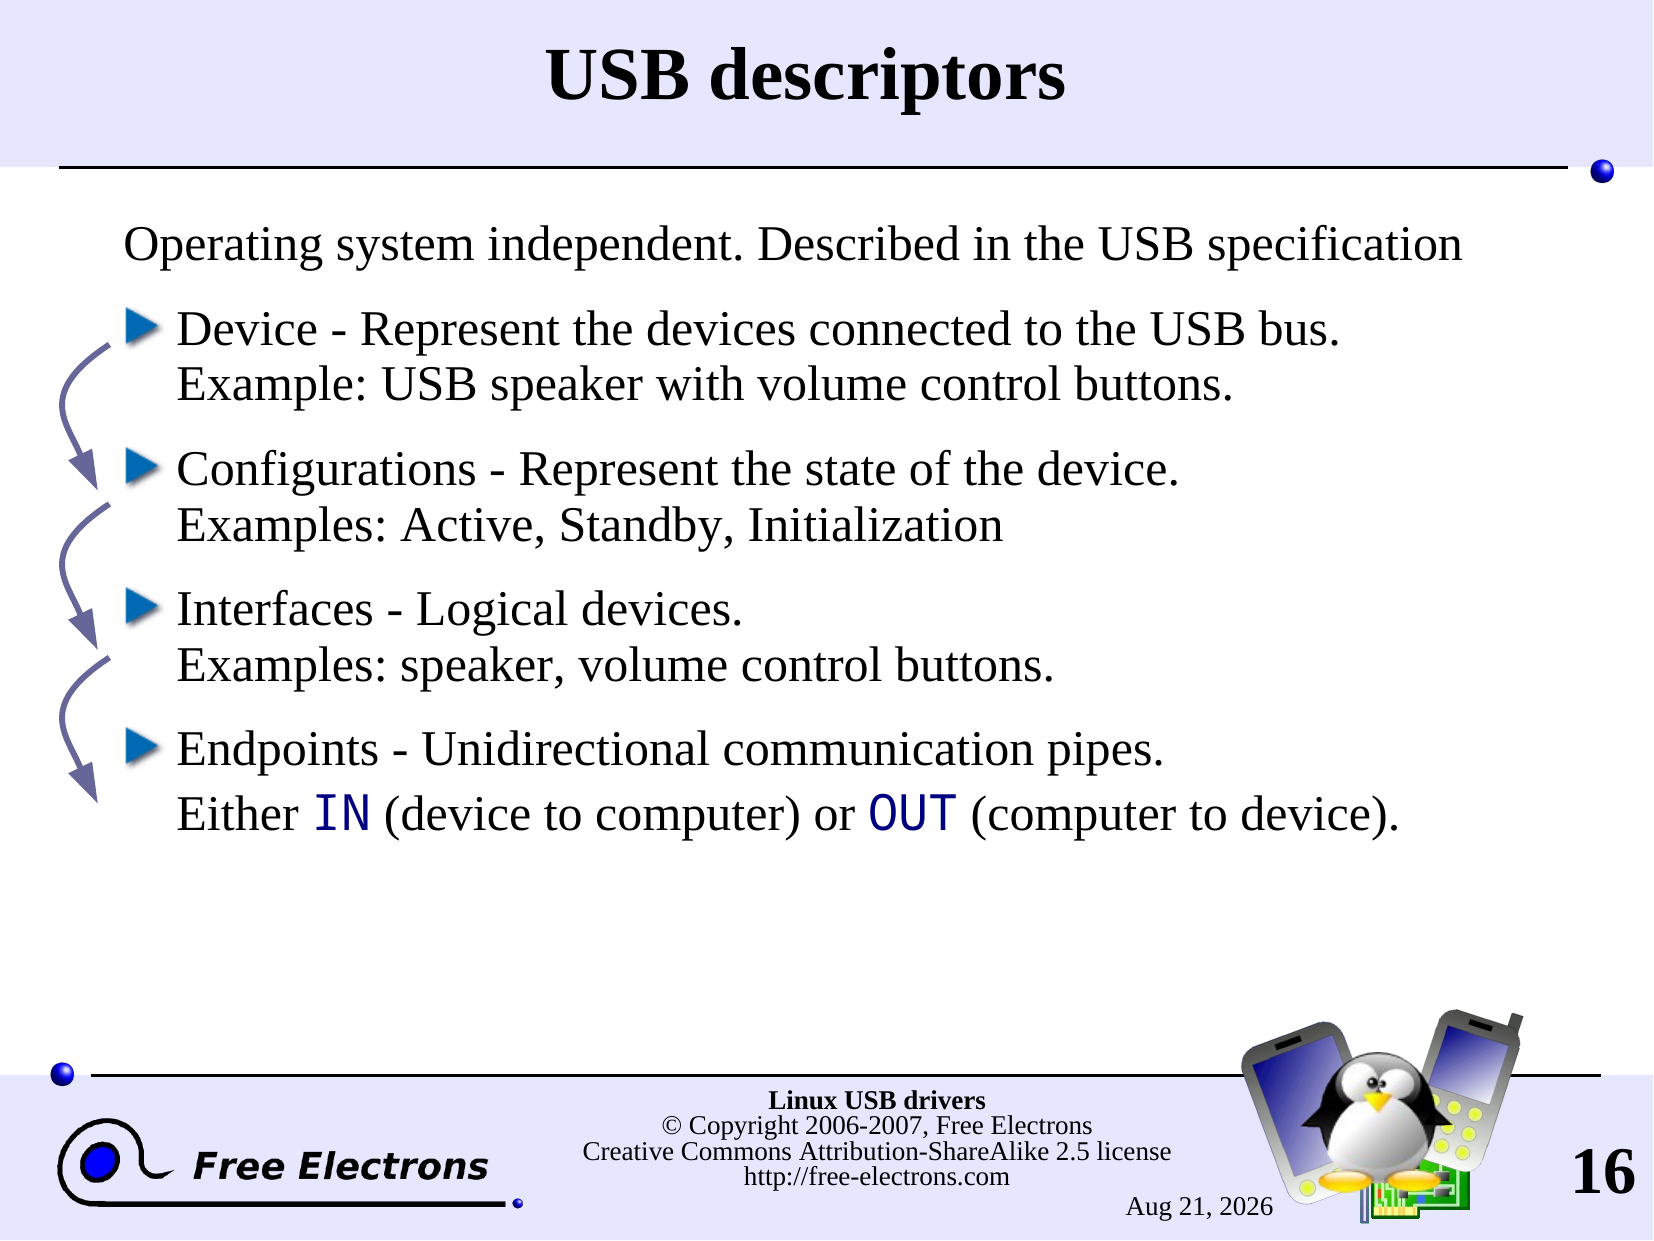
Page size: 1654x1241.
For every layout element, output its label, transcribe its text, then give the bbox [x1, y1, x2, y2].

picture [50, 1107, 527, 1216]
list Operating system independent. Described in the USB specification Device - Represent the devices connected to the USB bus. Example: USB speaker with volume control buttons. Configurations - Represent the state of the device. Examples: Active, Standby, Initialization Interfaces - Logical devices. Examples: speaker, volume control buttons. Endpoints - Unidirectional communication pipes. Either IN (device to computer) or OUT (computer to device). [105, 216, 1518, 1066]
title USB descriptors [60, 25, 1551, 124]
picture [1231, 1007, 1538, 1241]
